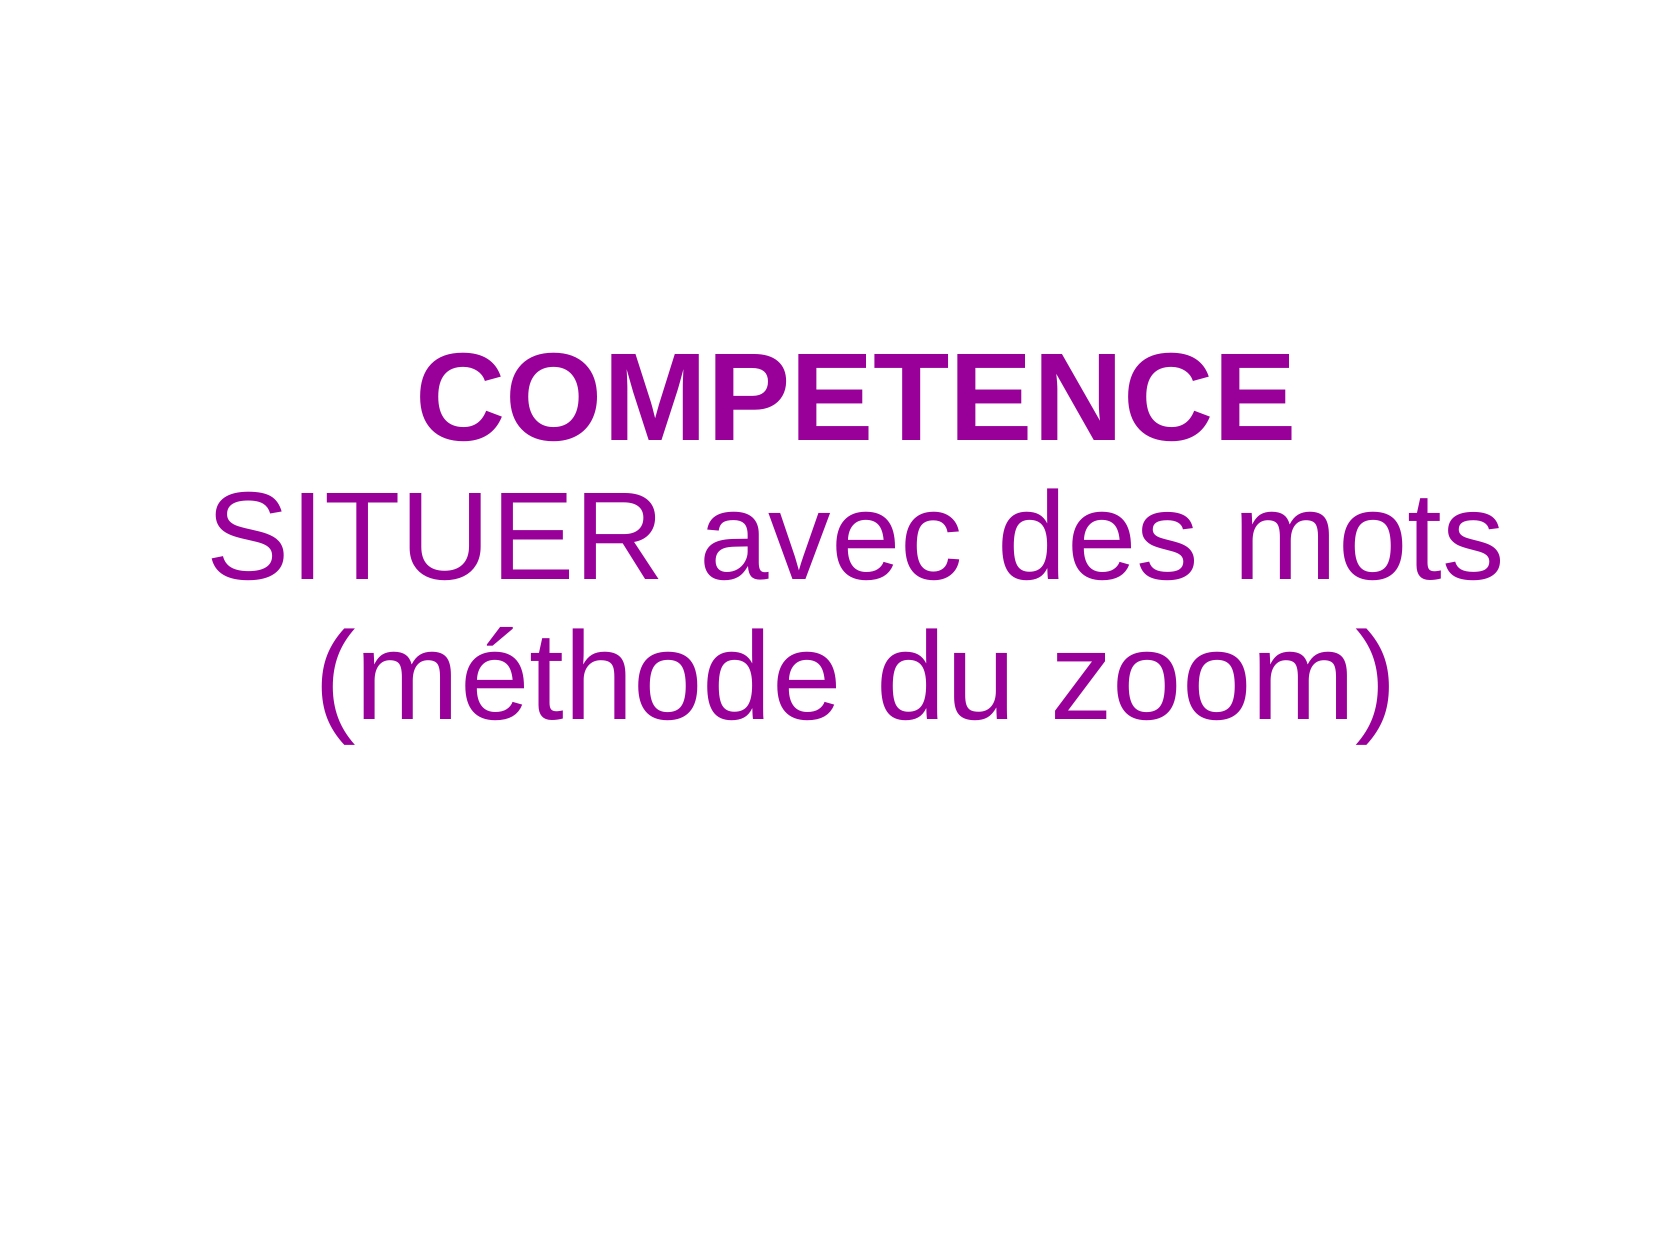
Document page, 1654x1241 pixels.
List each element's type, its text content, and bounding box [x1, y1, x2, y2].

title COMPETENCE SITUER avec des mots (méthode du zoom) [88, 224, 1625, 886]
